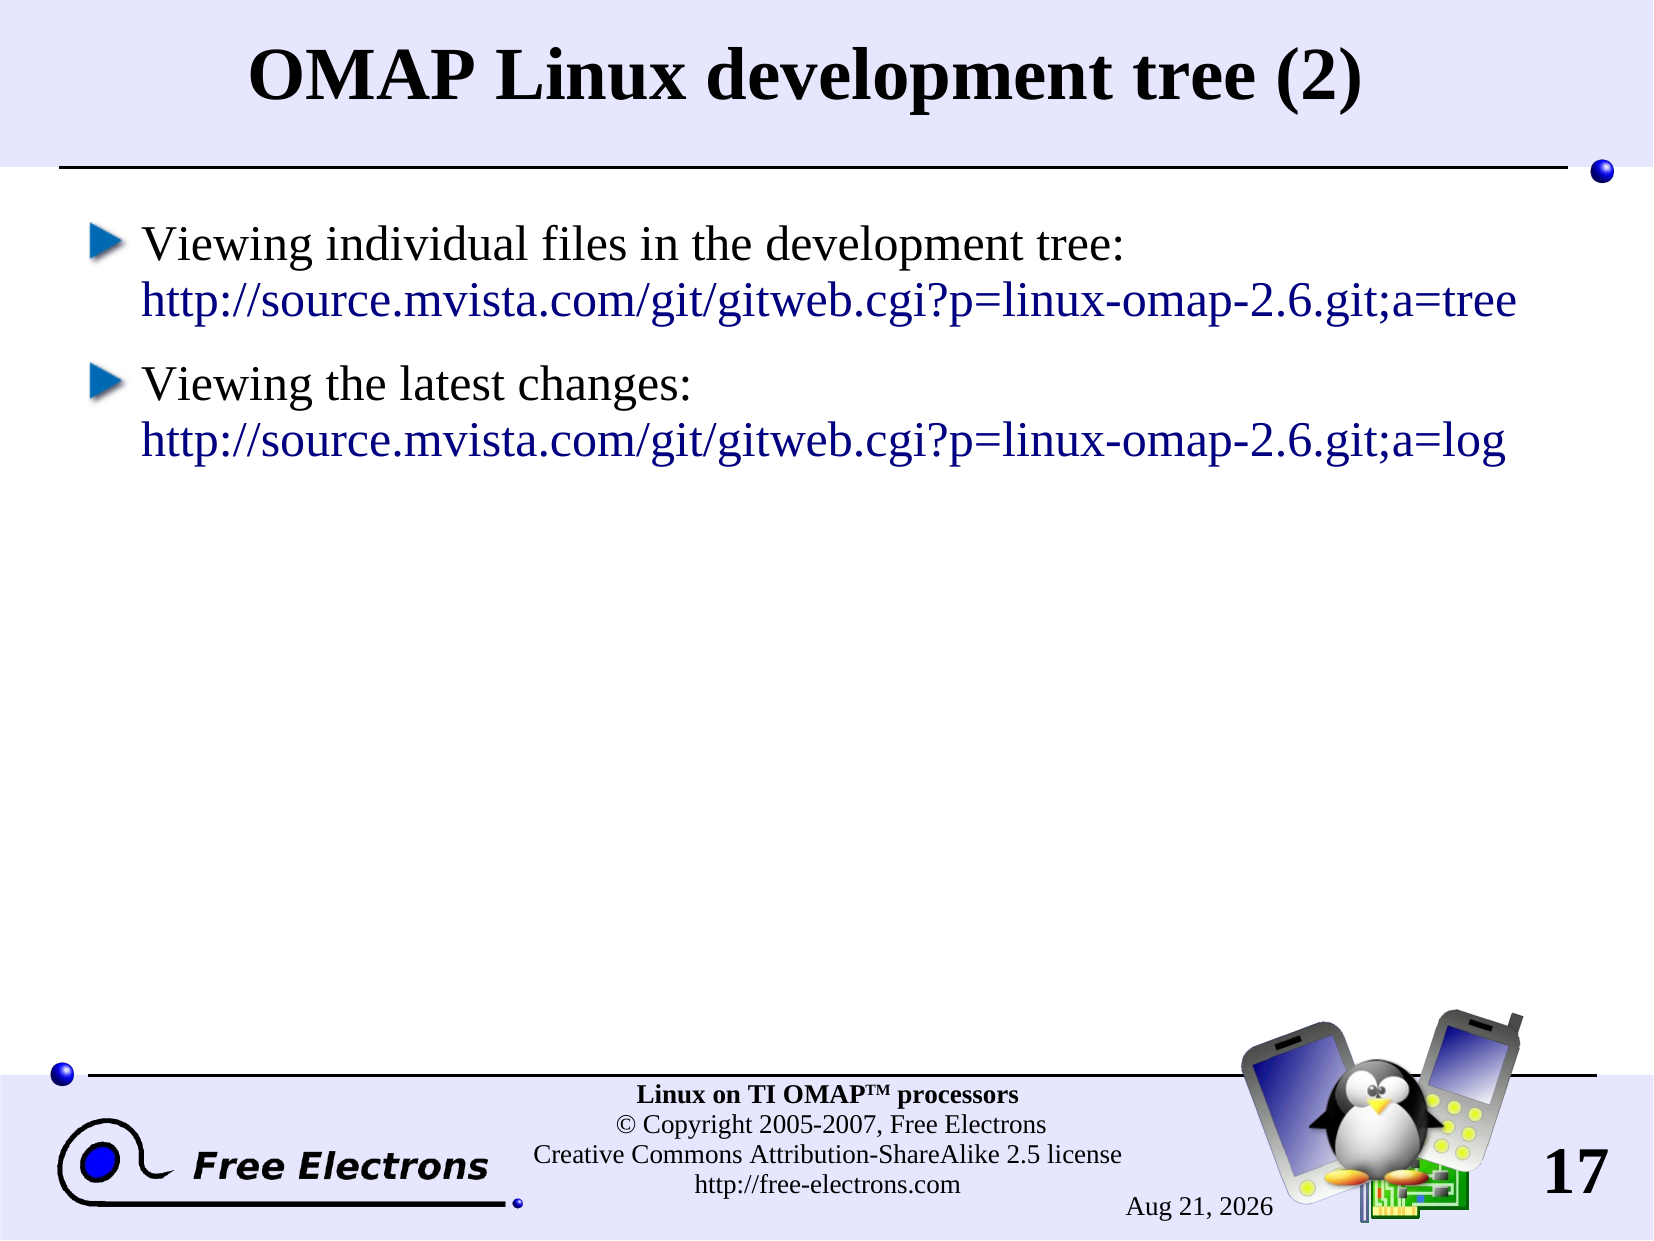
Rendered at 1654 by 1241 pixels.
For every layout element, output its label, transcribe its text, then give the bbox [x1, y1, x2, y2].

picture [1231, 1066, 1521, 1241]
title OMAP Linux development tree (2) [60, 25, 1551, 124]
picture [50, 1107, 527, 1216]
list Viewing individual files in the development tree: http://source.mvista.com/git/gitweb.cgi?p=linux-omap-2.6.git;a=tree Viewing the latest changes: http://source.mvista.com/git/gitweb.cgi?p=linux-omap-2.6.git;a=log [70, 216, 1569, 1066]
